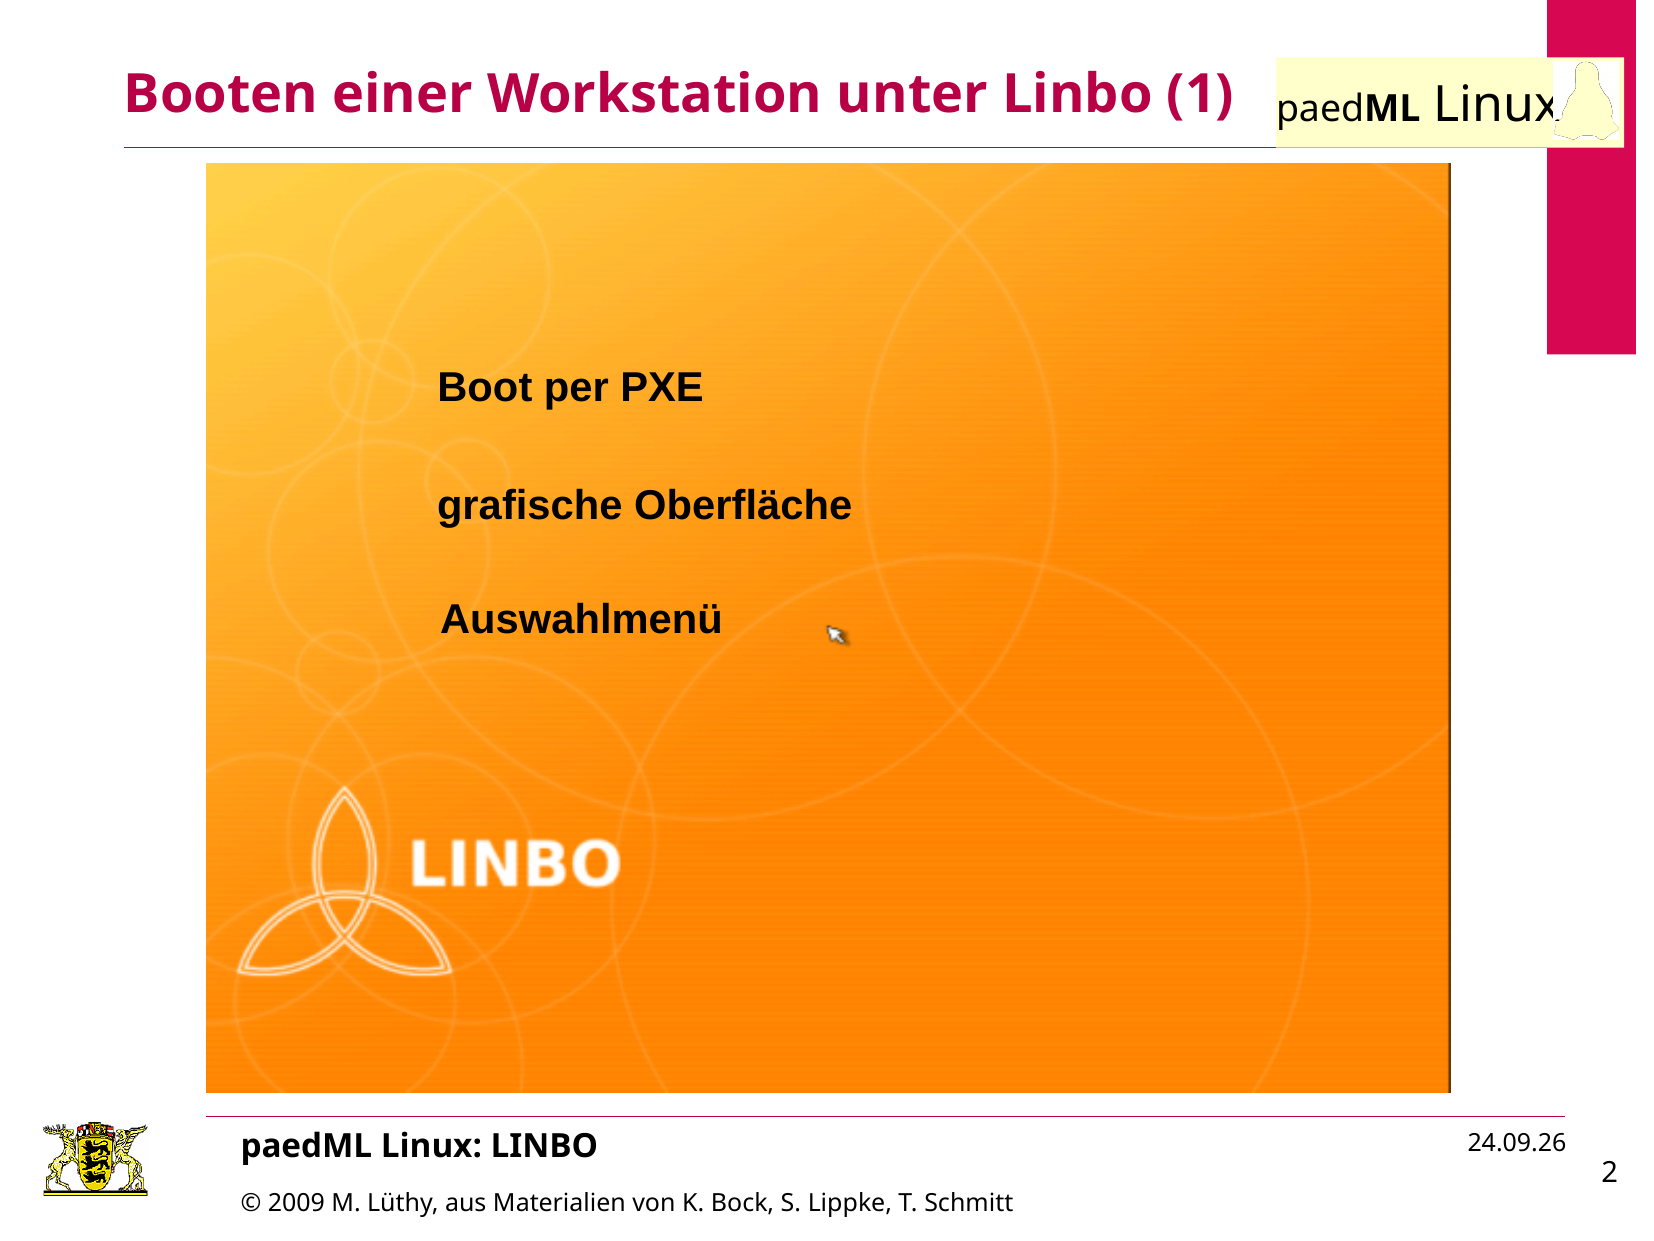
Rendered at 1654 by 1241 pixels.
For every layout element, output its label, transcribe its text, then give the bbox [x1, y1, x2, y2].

picture [41, 1121, 148, 1198]
picture [206, 163, 1451, 1093]
text_box Boot per PXE [422, 356, 798, 418]
title Booten einer Workstation unter Linbo (1) [124, 59, 1270, 125]
text_box Auswahlmenü [425, 588, 798, 650]
text_box grafische Oberfläche [422, 474, 886, 536]
